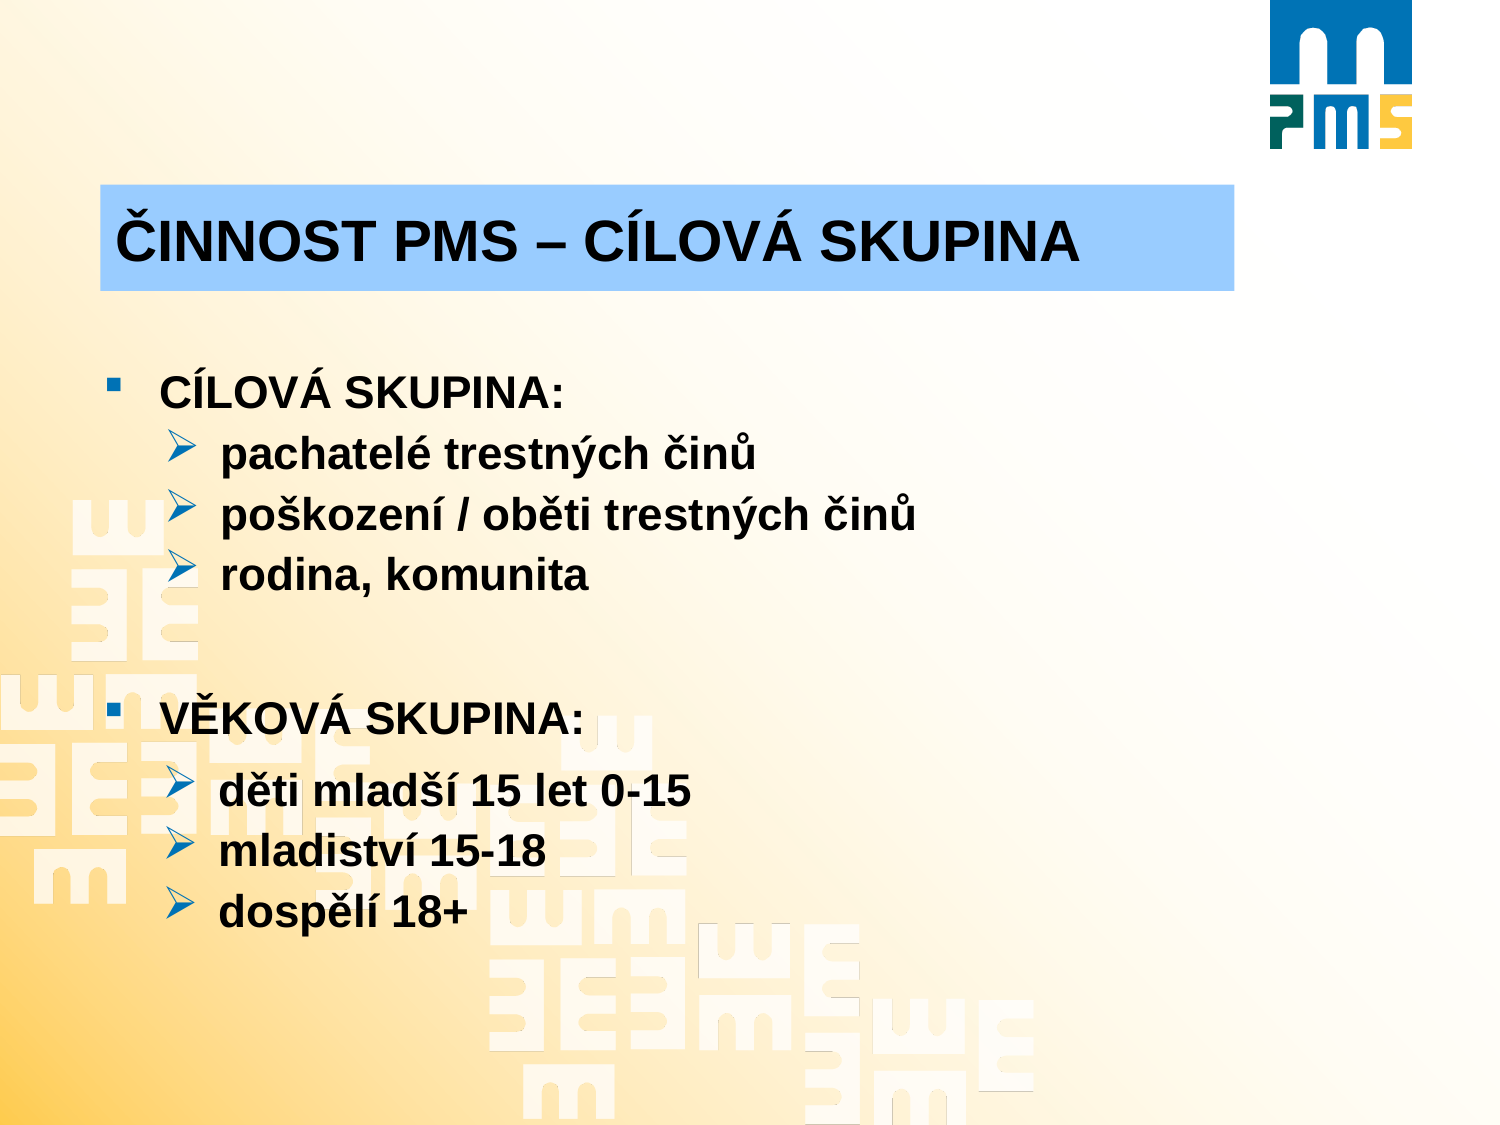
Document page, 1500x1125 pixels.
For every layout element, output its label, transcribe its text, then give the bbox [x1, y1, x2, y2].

title ČINNOST PMS – CÍLOVÁ SKUPINA [100, 184, 1235, 291]
picture [0, 0, 1500, 1125]
text_box CÍLOVÁ SKUPINA: pachatelé trestných činů poškození / oběti trestných činů rodina, komunita VĚKOVÁ SKUPINA: děti mladší 15 let 0-15 mladiství 15-18 dospělí 18+ [88, 350, 1388, 1047]
